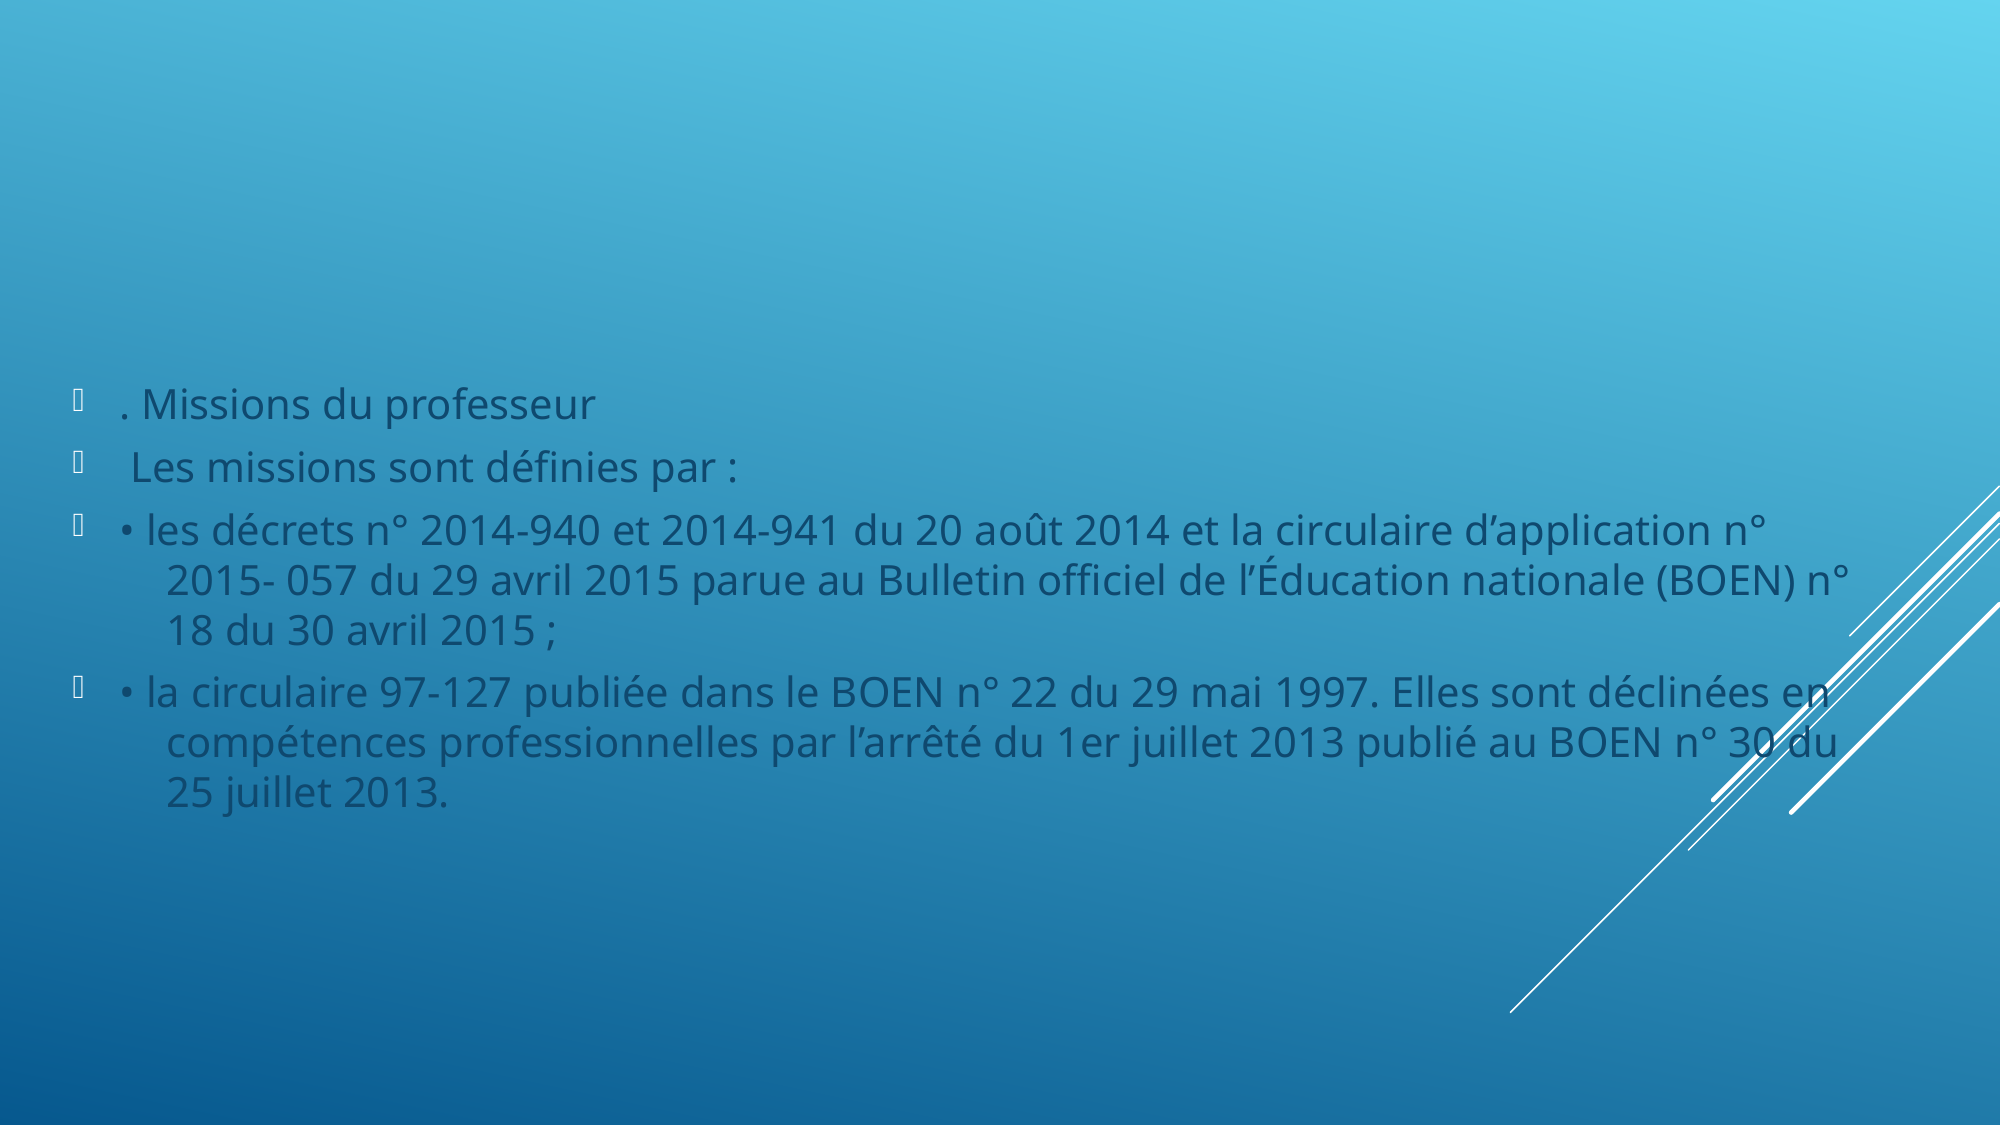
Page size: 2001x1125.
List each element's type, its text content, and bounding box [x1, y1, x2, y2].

list . Missions du professeur Les missions sont définies par : • les décrets n° 2014-940 et 2014-941 du 20 août 2014 et la circulaire d’application n° 2015- 057 du 29 avril 2015 parue au Bulletin officiel de l’Éducation nationale (BOEN) n° 18 du 30 avril 2015 ; • la circulaire 97-127 publiée dans le BOEN n° 22 du 29 mai 1997. Elles sont déclinées en compétences professionnelles par l’arrêté du 1er juillet 2013 publié au BOEN n° 30 du 25 juillet 2013. [57, 166, 1900, 1029]
